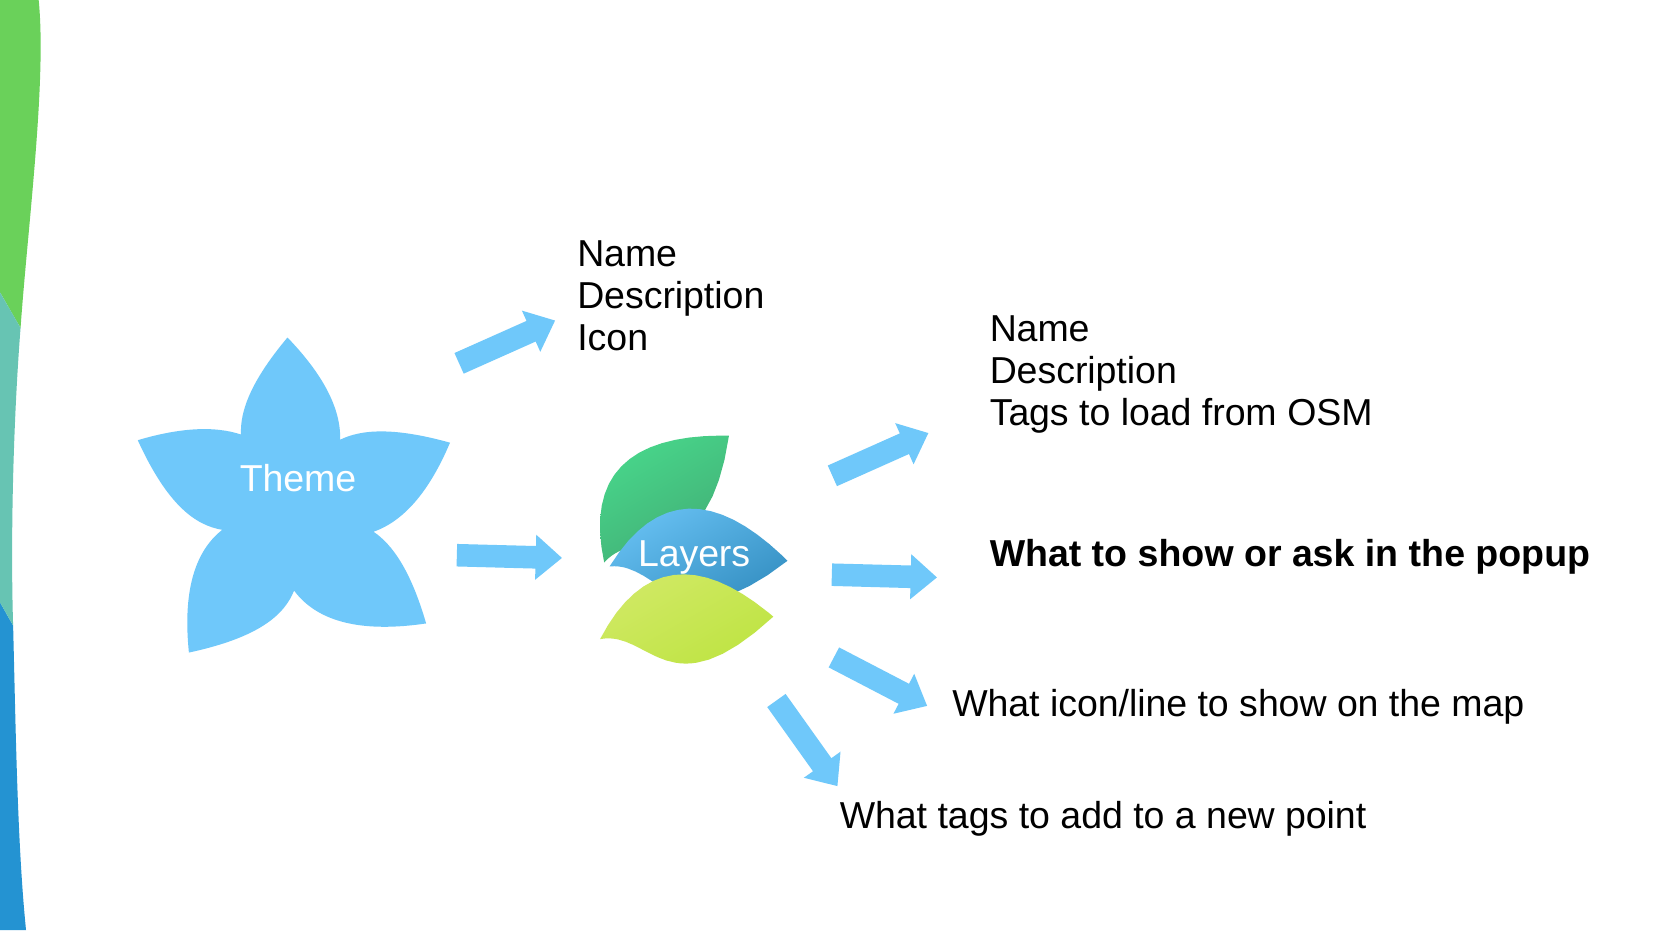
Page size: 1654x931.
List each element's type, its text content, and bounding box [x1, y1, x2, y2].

text_box [831, 554, 937, 600]
text_box Name Description Tags to load from OSM [975, 300, 1613, 441]
text_box [827, 423, 929, 487]
text_box [767, 693, 841, 787]
text_box [454, 310, 556, 374]
text_box What icon/line to show on the map [937, 675, 1576, 751]
text_box Layers [623, 525, 774, 624]
text_box [774, 548, 788, 571]
text_box [828, 647, 928, 714]
text_box Name Description Icon [562, 225, 976, 366]
text_box Theme [225, 450, 376, 507]
text_box [456, 534, 562, 580]
text_box [600, 604, 766, 664]
text_box [137, 337, 451, 653]
text_box What tags to add to a new point [825, 787, 1463, 901]
text_box What to show or ask in the popup [975, 525, 1613, 601]
text_box [599, 435, 744, 568]
